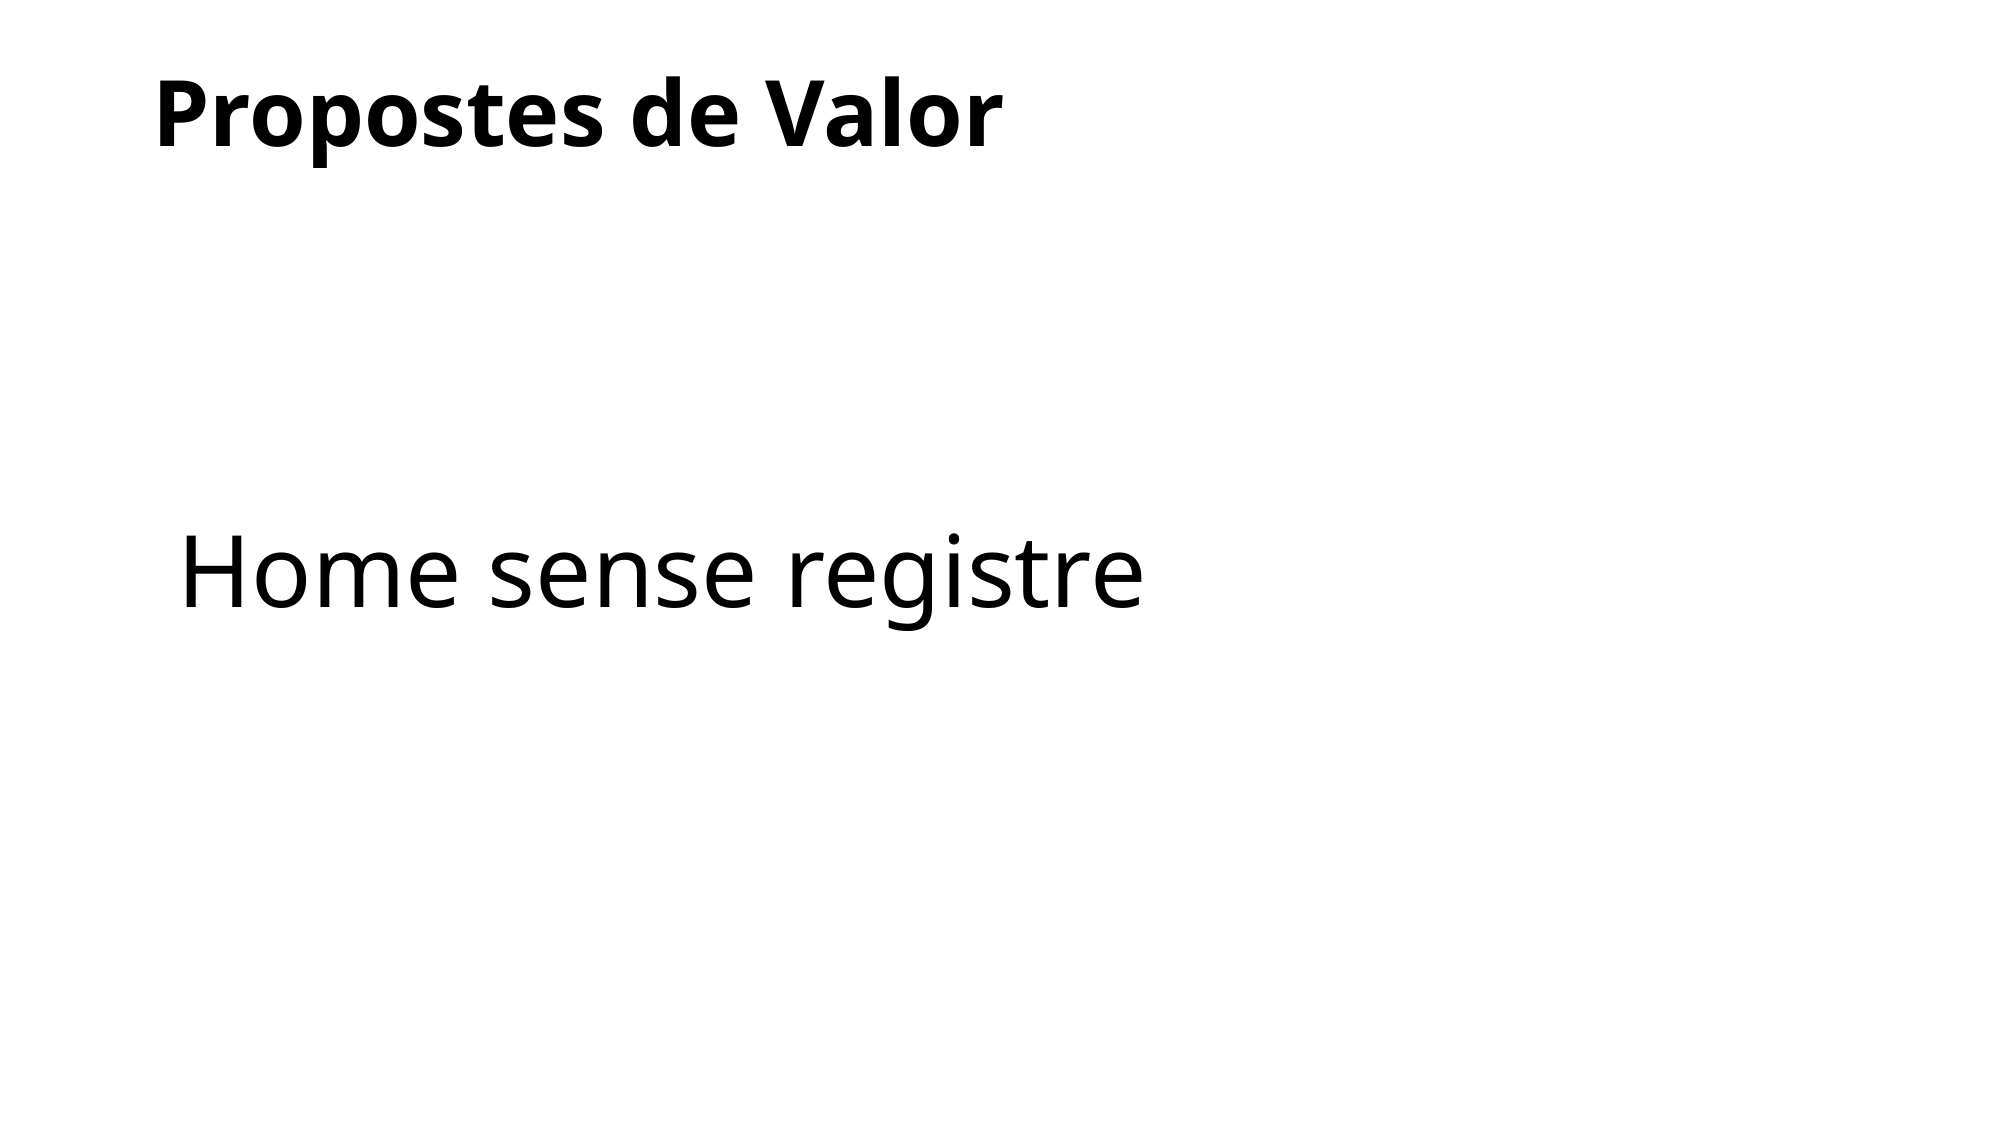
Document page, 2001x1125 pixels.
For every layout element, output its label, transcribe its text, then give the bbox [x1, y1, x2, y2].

text_box Home sense registre [162, 419, 1832, 732]
title Propostes de Valor [137, 59, 1863, 278]
